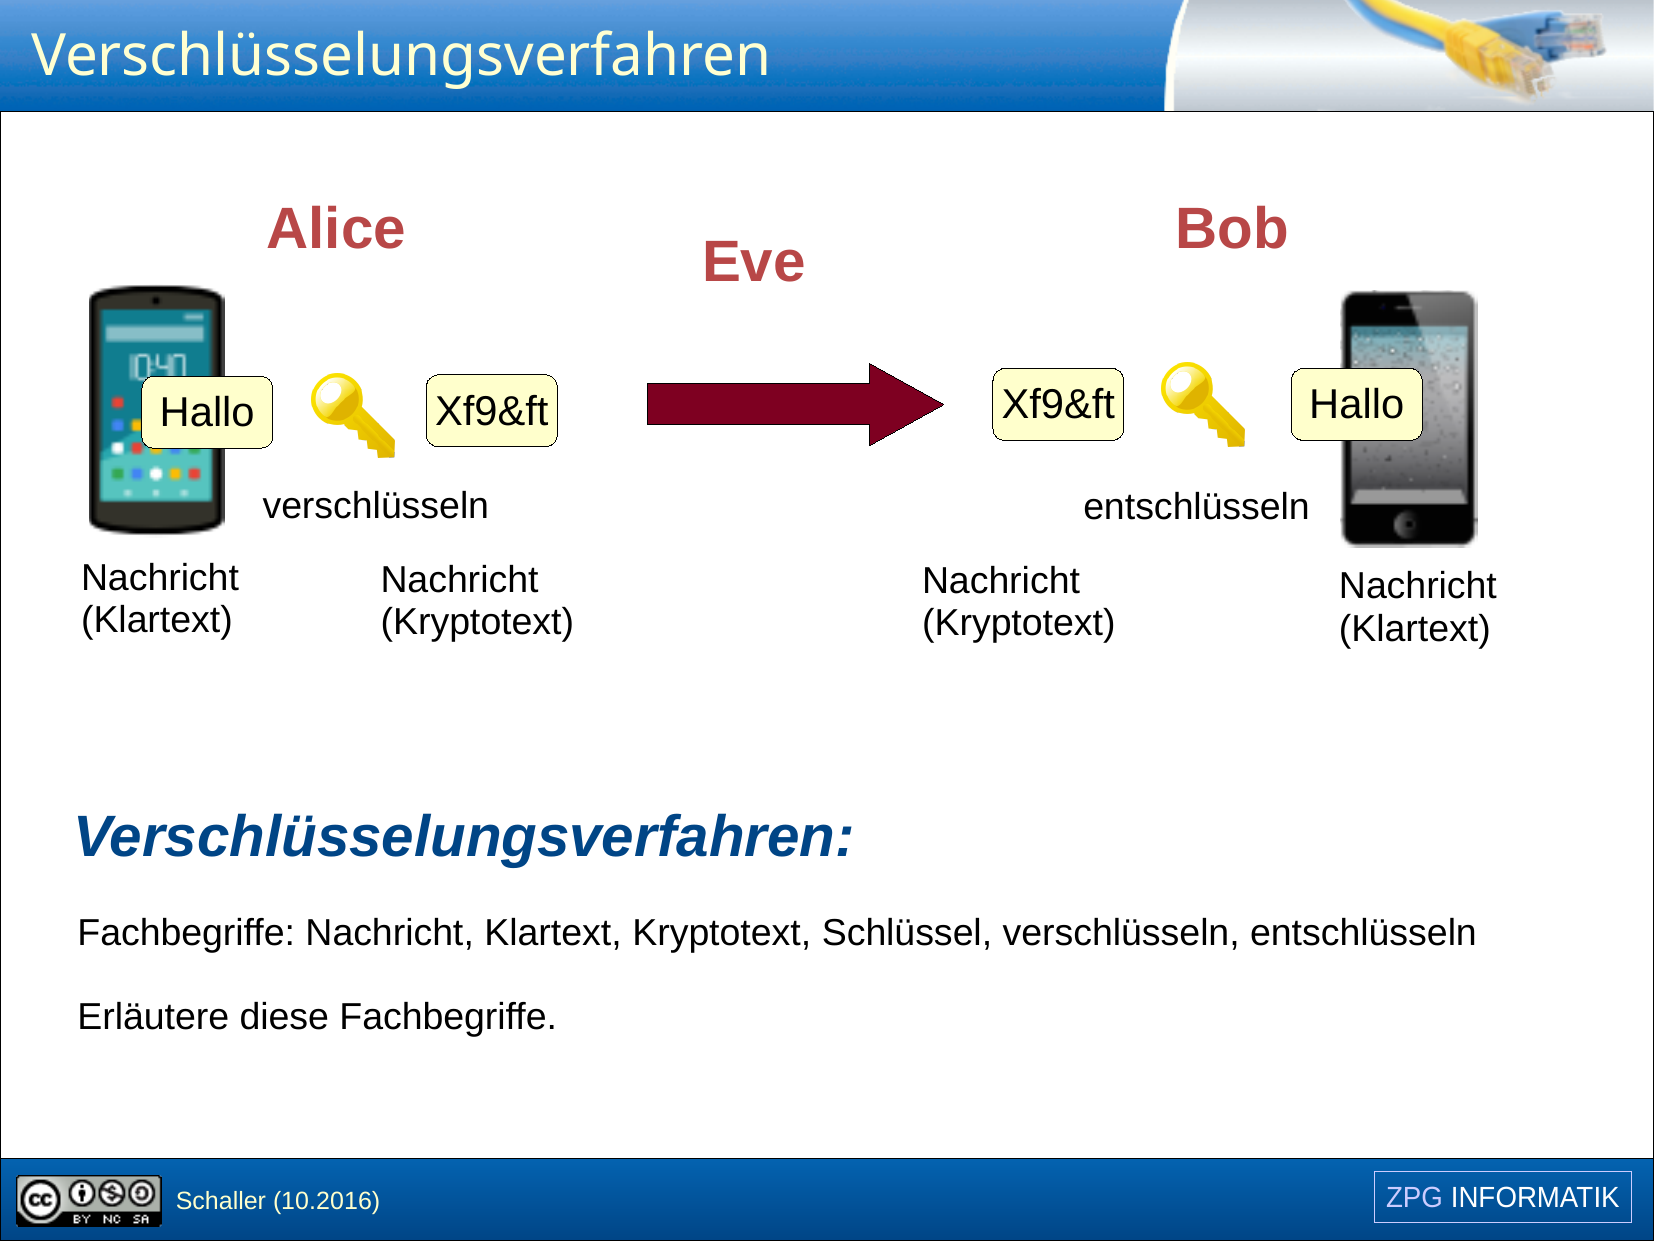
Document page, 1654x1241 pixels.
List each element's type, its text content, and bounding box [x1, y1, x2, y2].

text_box Alice [251, 188, 460, 270]
picture [89, 284, 225, 539]
picture [16, 1175, 162, 1227]
text_box Nachricht (Kryptotext) [907, 552, 1160, 652]
text_box entschlüsseln [1068, 478, 1341, 578]
text_box Xf9&ft [992, 368, 1124, 441]
text_box Fachbegriffe: Nachricht, Klartext, Kryptotext, Schlüssel, verschlüsseln, entschlüsseln Erläutere diese Fachbegriffe. [62, 862, 1582, 1046]
picture [311, 373, 395, 458]
picture [1161, 362, 1245, 447]
picture [1340, 290, 1478, 548]
text_box Hallo [141, 376, 273, 449]
title Verschlüsselungsverfahren [31, 14, 1151, 92]
text_box Bob [1160, 188, 1350, 270]
text_box Eve [687, 221, 896, 304]
picture [0, 0, 1654, 111]
text_box [647, 363, 944, 446]
text_box Hallo [1291, 368, 1423, 441]
text_box Verschlüsselungsverfahren: [58, 795, 1350, 878]
text_box Nachricht (Kryptotext) [365, 550, 618, 650]
text_box Xf9&ft [426, 374, 558, 447]
text_box Nachricht (Klartext) [1324, 557, 1577, 657]
text_box verschlüsseln [247, 476, 520, 576]
text_box Nachricht (Klartext) [66, 549, 319, 649]
